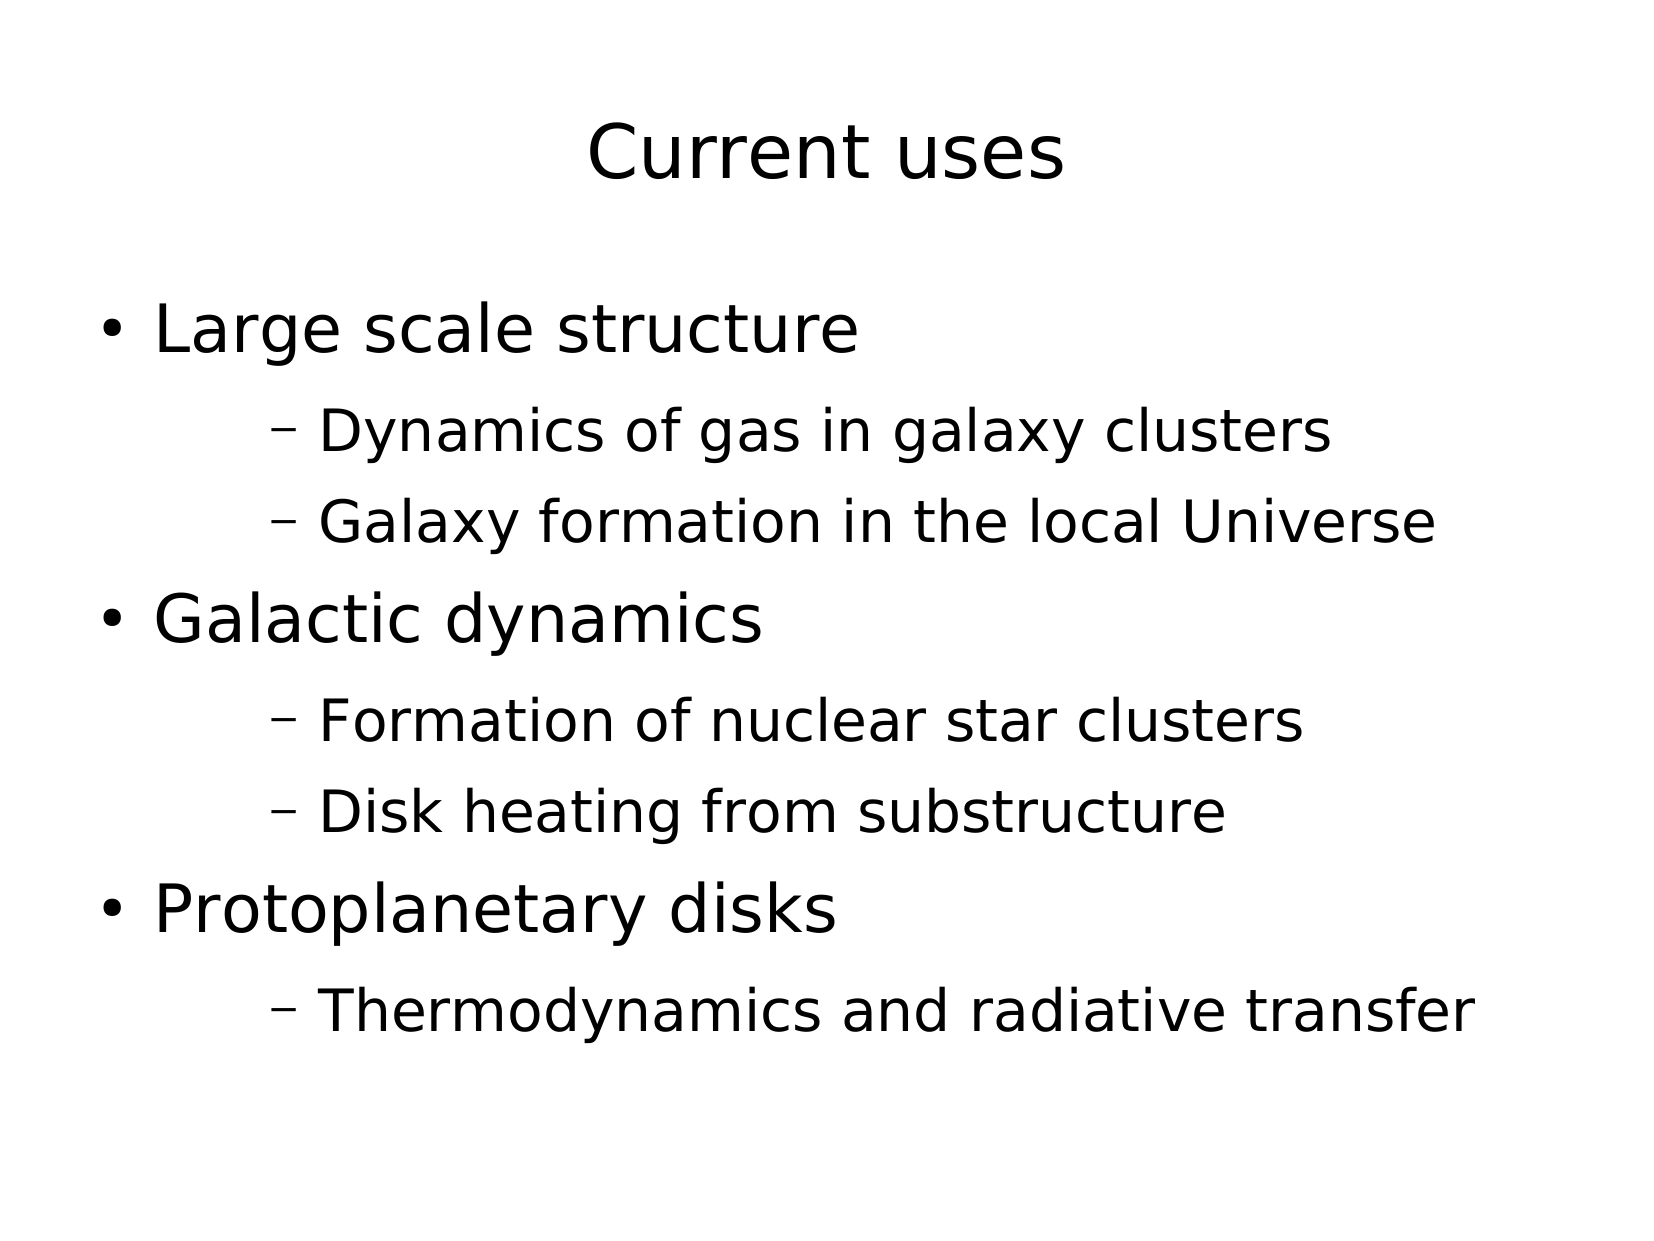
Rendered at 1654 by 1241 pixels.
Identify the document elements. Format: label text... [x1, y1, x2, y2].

list Large scale structure Dynamics of gas in galaxy clusters Galaxy formation in the local Universe Galactic dynamics Formation of nuclear star clusters Disk heating from substructure Protoplanetary disks Thermodynamics and radiative transfer [82, 290, 1571, 1109]
title Current uses [82, 49, 1571, 257]
